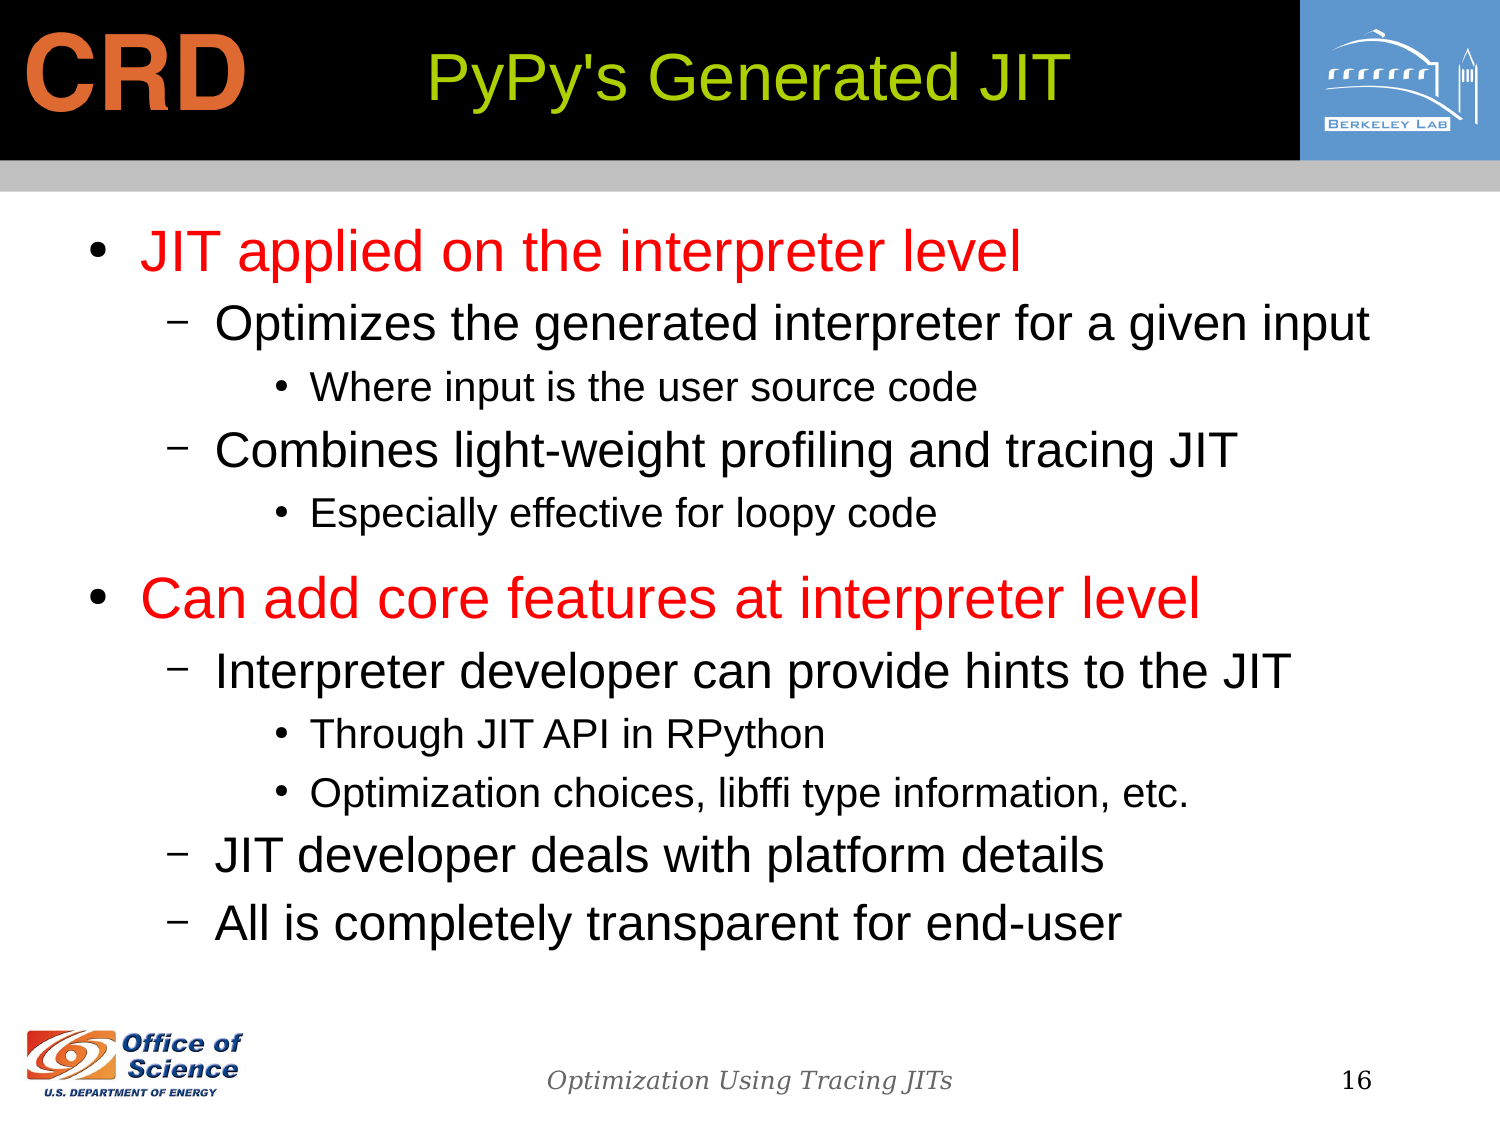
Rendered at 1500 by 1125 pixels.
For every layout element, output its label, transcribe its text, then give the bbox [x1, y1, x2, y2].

title PyPy's Generated JIT [306, 0, 1194, 172]
picture [0, 0, 266, 149]
picture [1300, 0, 1500, 160]
list JIT applied on the interpreter level Optimizes the generated interpreter for a given input Where input is the user source code Combines light-weight profiling and tracing JIT Especially effective for loopy code Can add core features at interpreter level Interpreter developer can provide hints to the JIT Through JIT API in RPython Optimization choices, libffi type information, etc. JIT developer deals with platform details All is completely transparent for end-user [69, 218, 1422, 971]
picture [22, 1026, 246, 1100]
